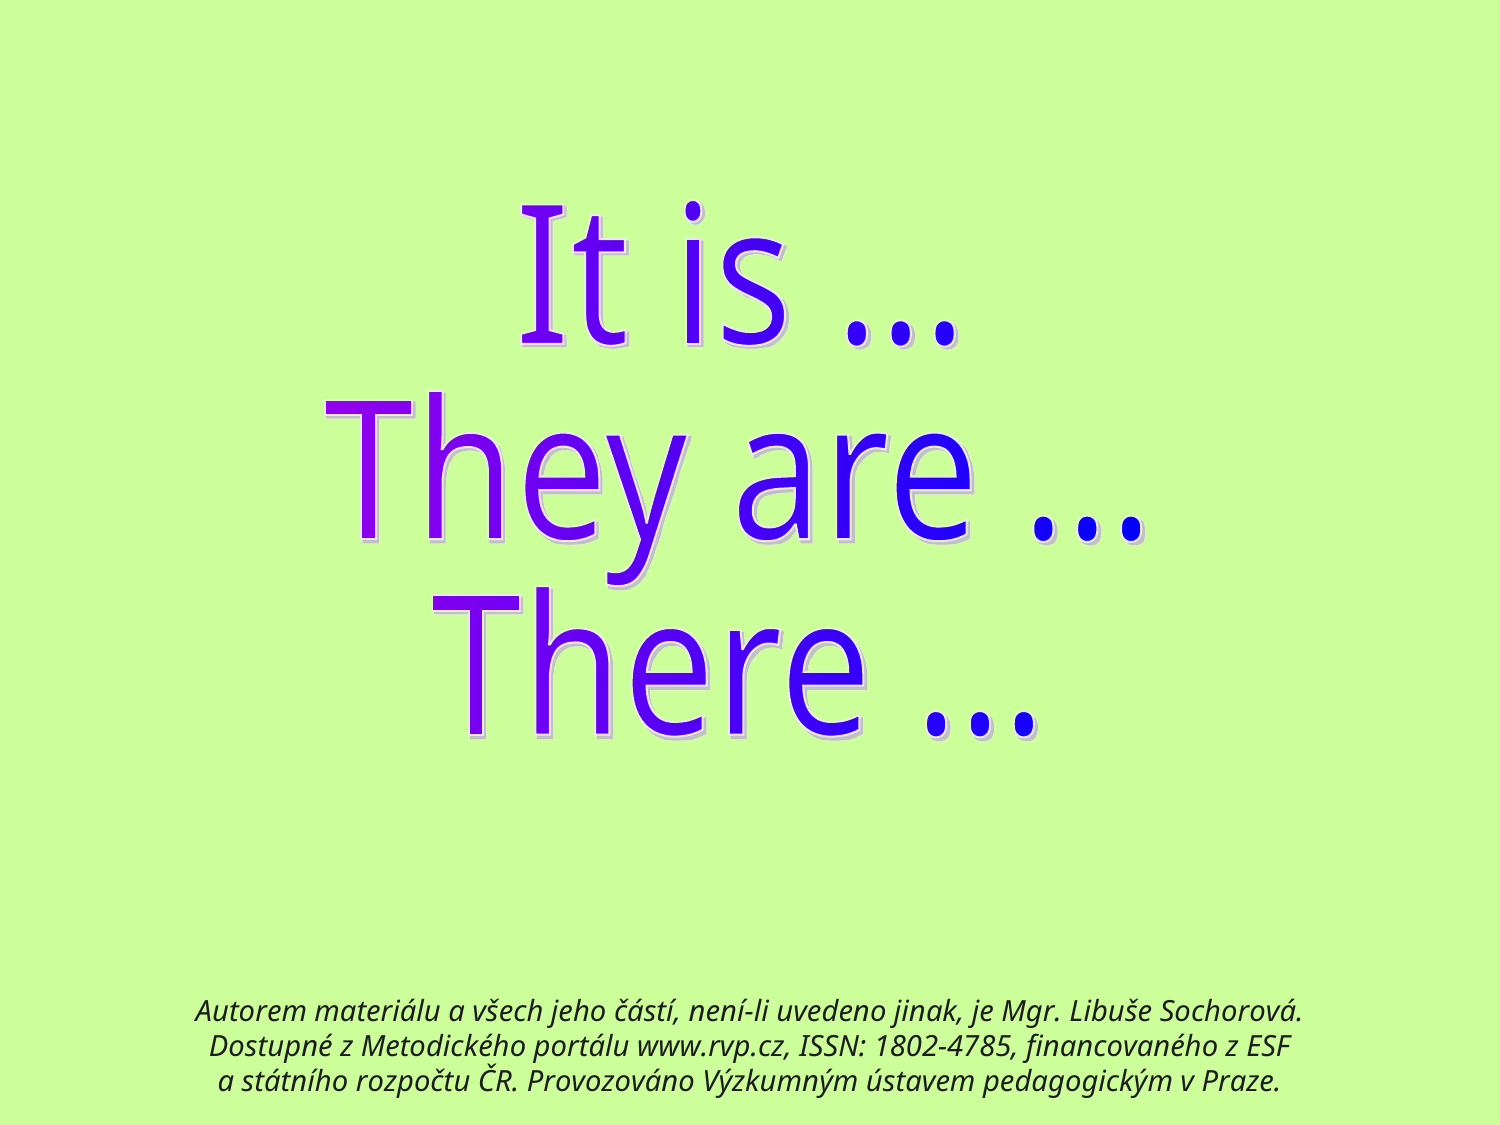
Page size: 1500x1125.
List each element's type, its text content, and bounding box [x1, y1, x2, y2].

text_box It is ... They are ... There ... [631, 627, 707, 737]
text_box It is ... They are ... There ... [836, 432, 888, 540]
text_box It is ... They are ... There ... [521, 204, 564, 344]
text_box It is ... They are ... There ... [432, 595, 520, 735]
text_box It is ... They are ... There ... [324, 399, 413, 540]
text_box Autorem materiálu a všech jeho částí, není-li uvedeno jinak, je Mgr. Libuše Sochorová. Dostupné z Metodického portálu www.rvp.cz, ISSN: 1802-4785, financovaného z ESF a státního rozpočtu ČR. Provozováno Výzkumným ústavem pedagogickým v Praze. [0, 985, 1500, 1106]
text_box It is ... They are ... There ... [604, 434, 688, 587]
text_box It is ... They are ... There ... [738, 432, 809, 542]
text_box It is ... They are ... There ... [428, 390, 503, 540]
text_box It is ... They are ... There ... [722, 237, 786, 346]
text_box It is ... They are ... There ... [685, 239, 701, 344]
text_box It is ... They are ... There ... [524, 432, 600, 542]
text_box It is ... They are ... There ... [572, 215, 626, 346]
text_box It is ... They are ... There ... [728, 627, 781, 735]
text_box It is ... They are ... There ... [895, 432, 971, 542]
text_box It is ... They are ... There ... [535, 586, 610, 735]
text_box It is ... They are ... There ... [788, 627, 864, 737]
